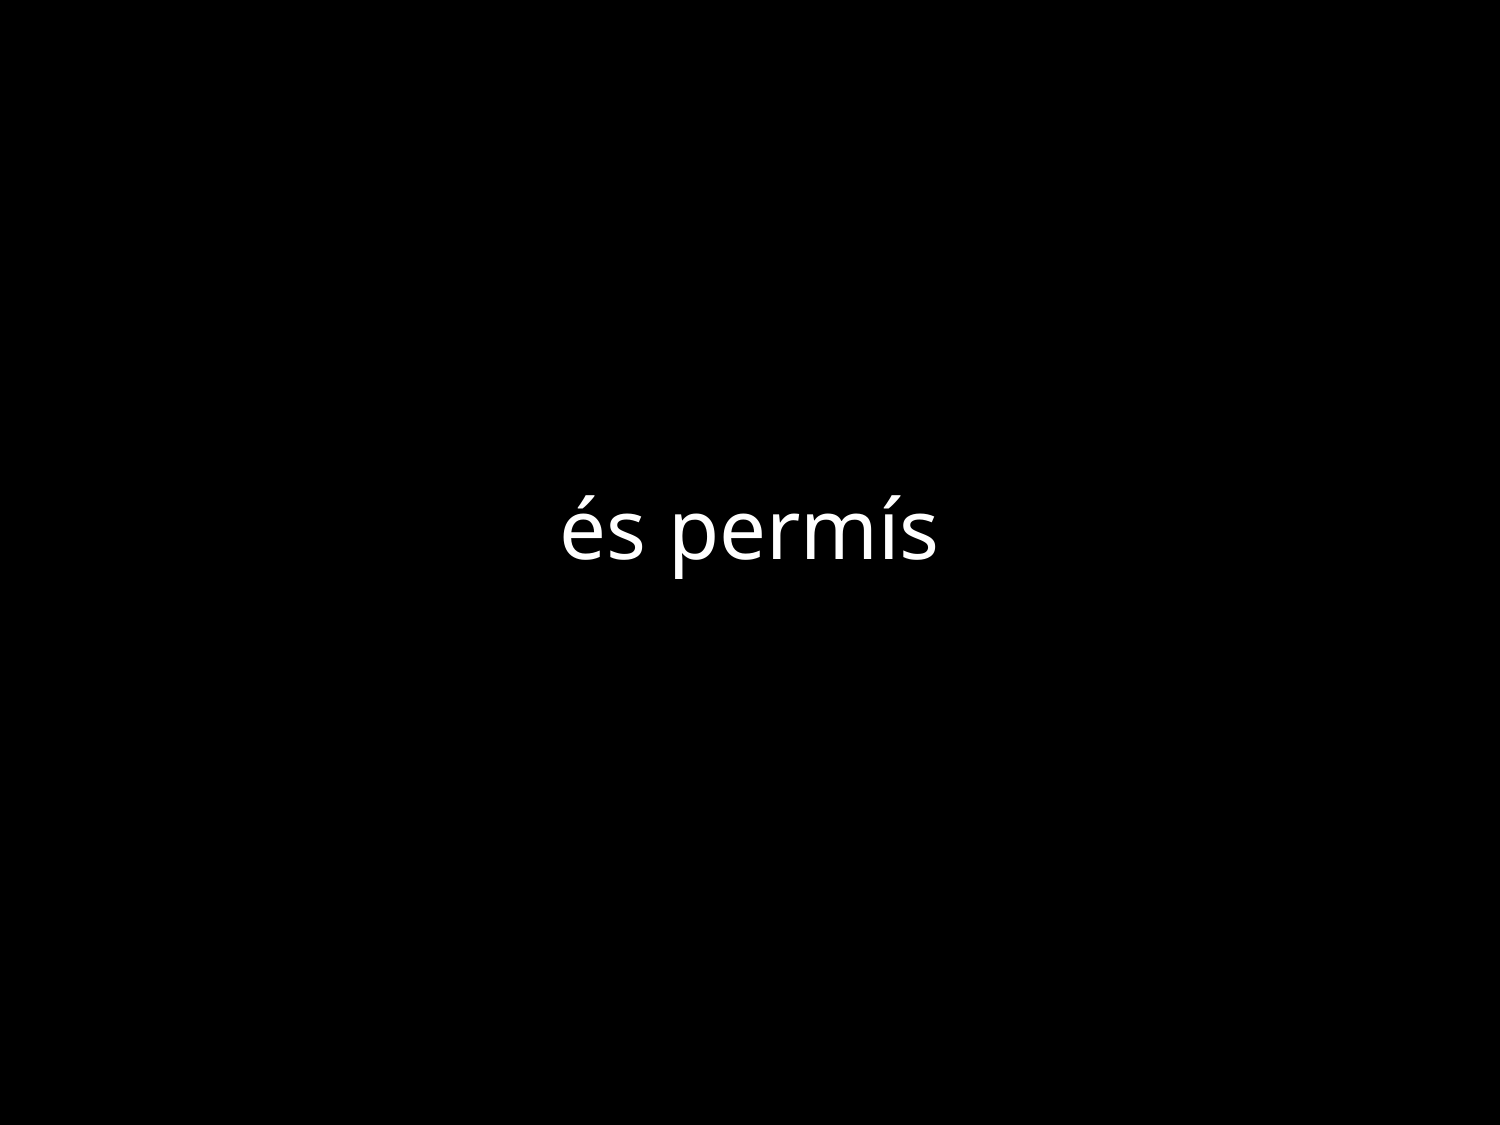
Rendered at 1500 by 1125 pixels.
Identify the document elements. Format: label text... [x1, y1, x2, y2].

title és permís [112, 349, 1388, 591]
